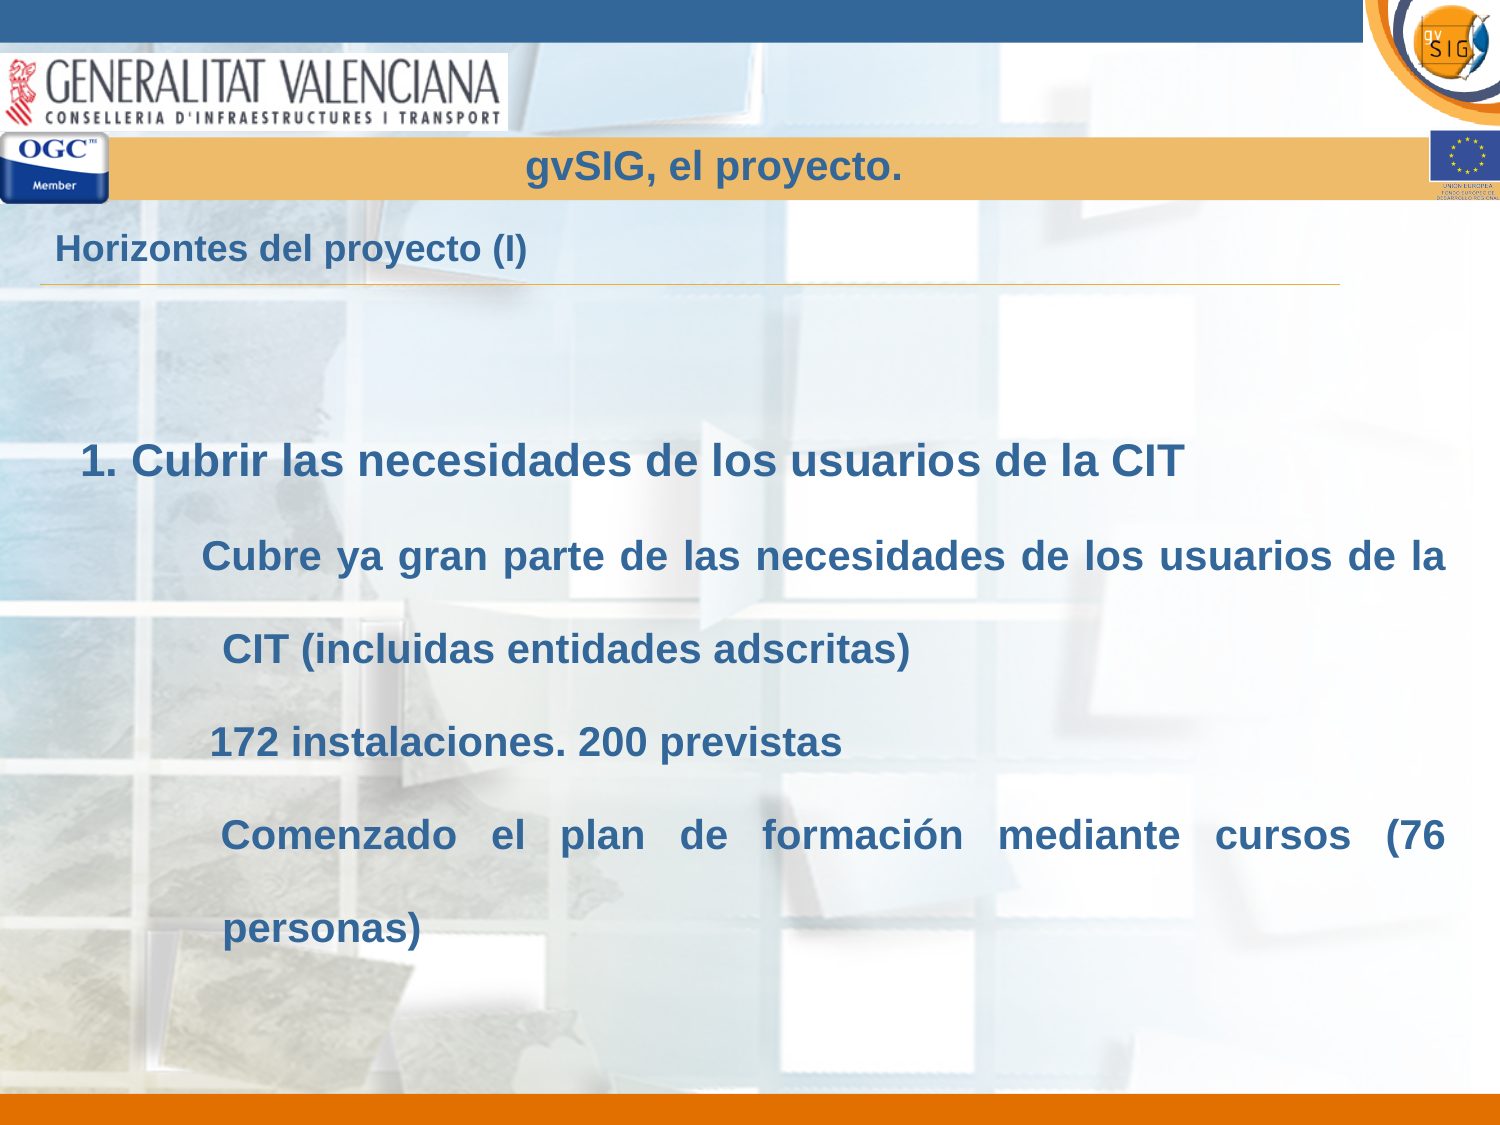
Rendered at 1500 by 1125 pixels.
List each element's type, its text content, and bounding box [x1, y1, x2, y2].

text_box gvSIG, el proyecto. [0, 137, 1429, 203]
picture [0, 53, 508, 131]
text_box Horizontes del proyecto (I) [40, 221, 691, 283]
picture [1429, 129, 1500, 200]
text_box 1. Cubrir las necesidades de los usuarios de la CIT Cubre ya gran parte de las necesidades de los usuarios de la CIT (incluidas entidades adscritas) 172 instalaciones. 200 previstas Comenzado el plan de formación mediante cursos (76 personas) [80, 383, 1447, 911]
picture [0, 132, 109, 137]
picture [1363, 0, 1500, 127]
